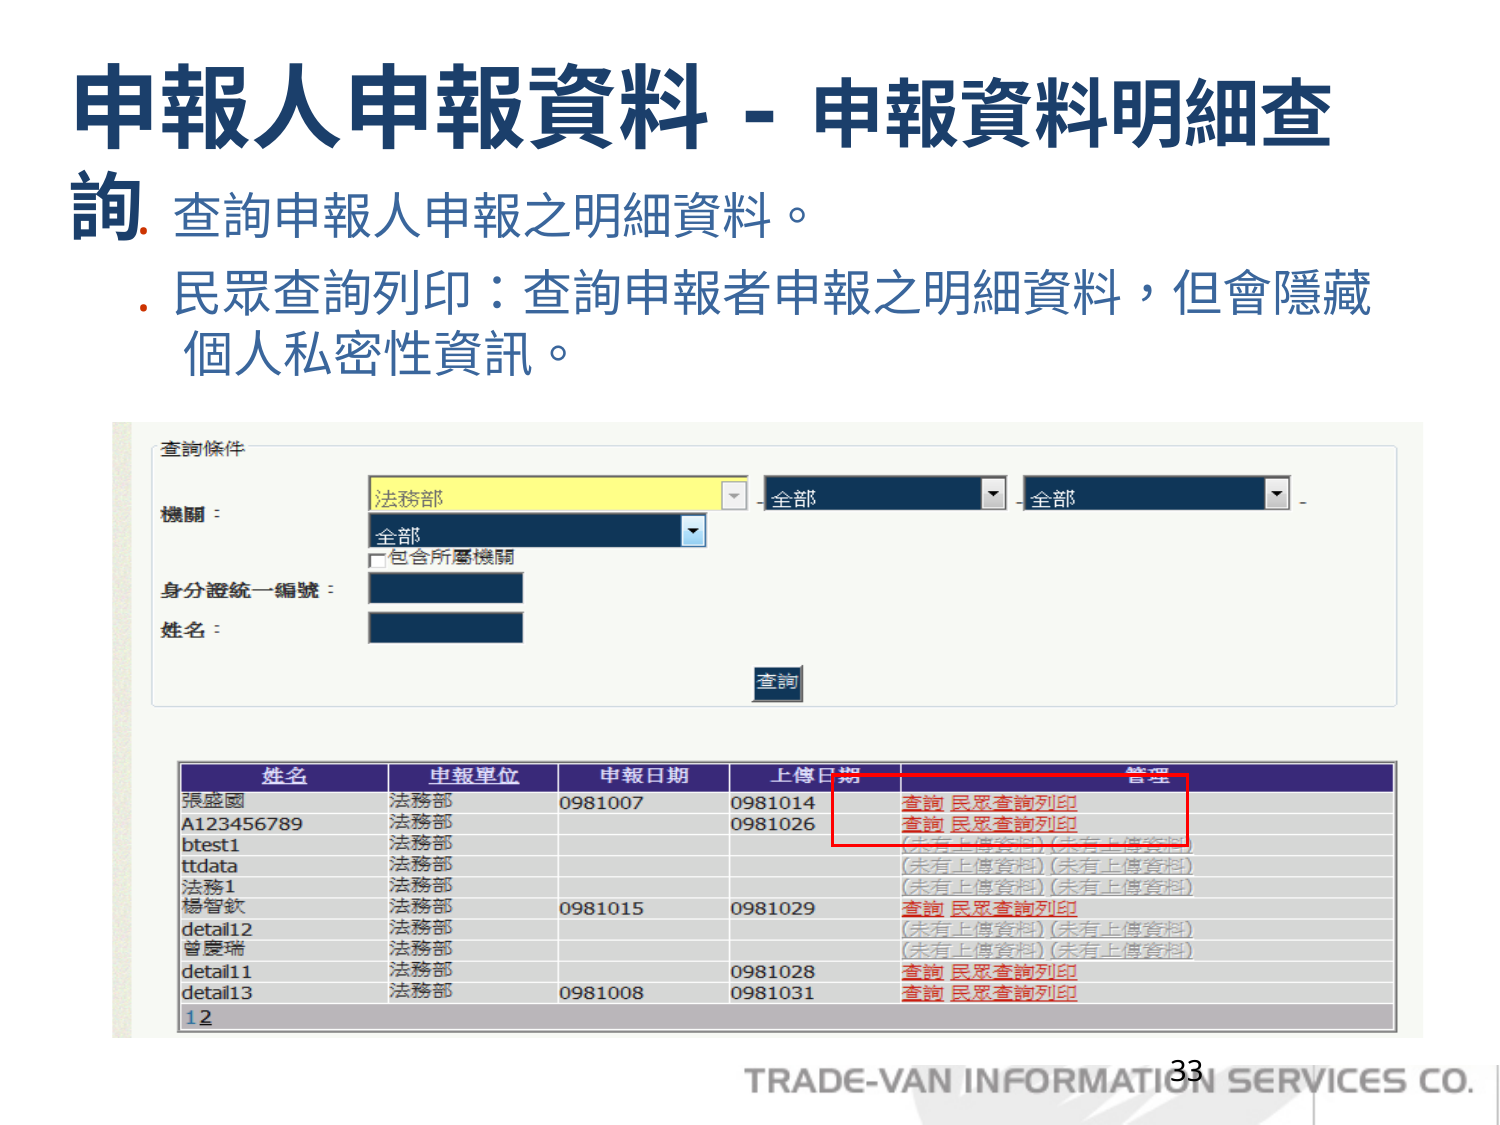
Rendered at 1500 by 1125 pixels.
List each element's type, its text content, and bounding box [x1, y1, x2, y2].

text_box ․查詢申報人申報之明細資料。 ․民眾查詢列印：查詢申報者申報之明細資料，但會隱藏個人私密性資訊。 [112, 173, 1412, 350]
picture [112, 422, 1424, 1038]
text_box 申報人申報資料-申報資料明細查詢 [53, 43, 1403, 185]
text_box [0, 0, 1500, 1100]
